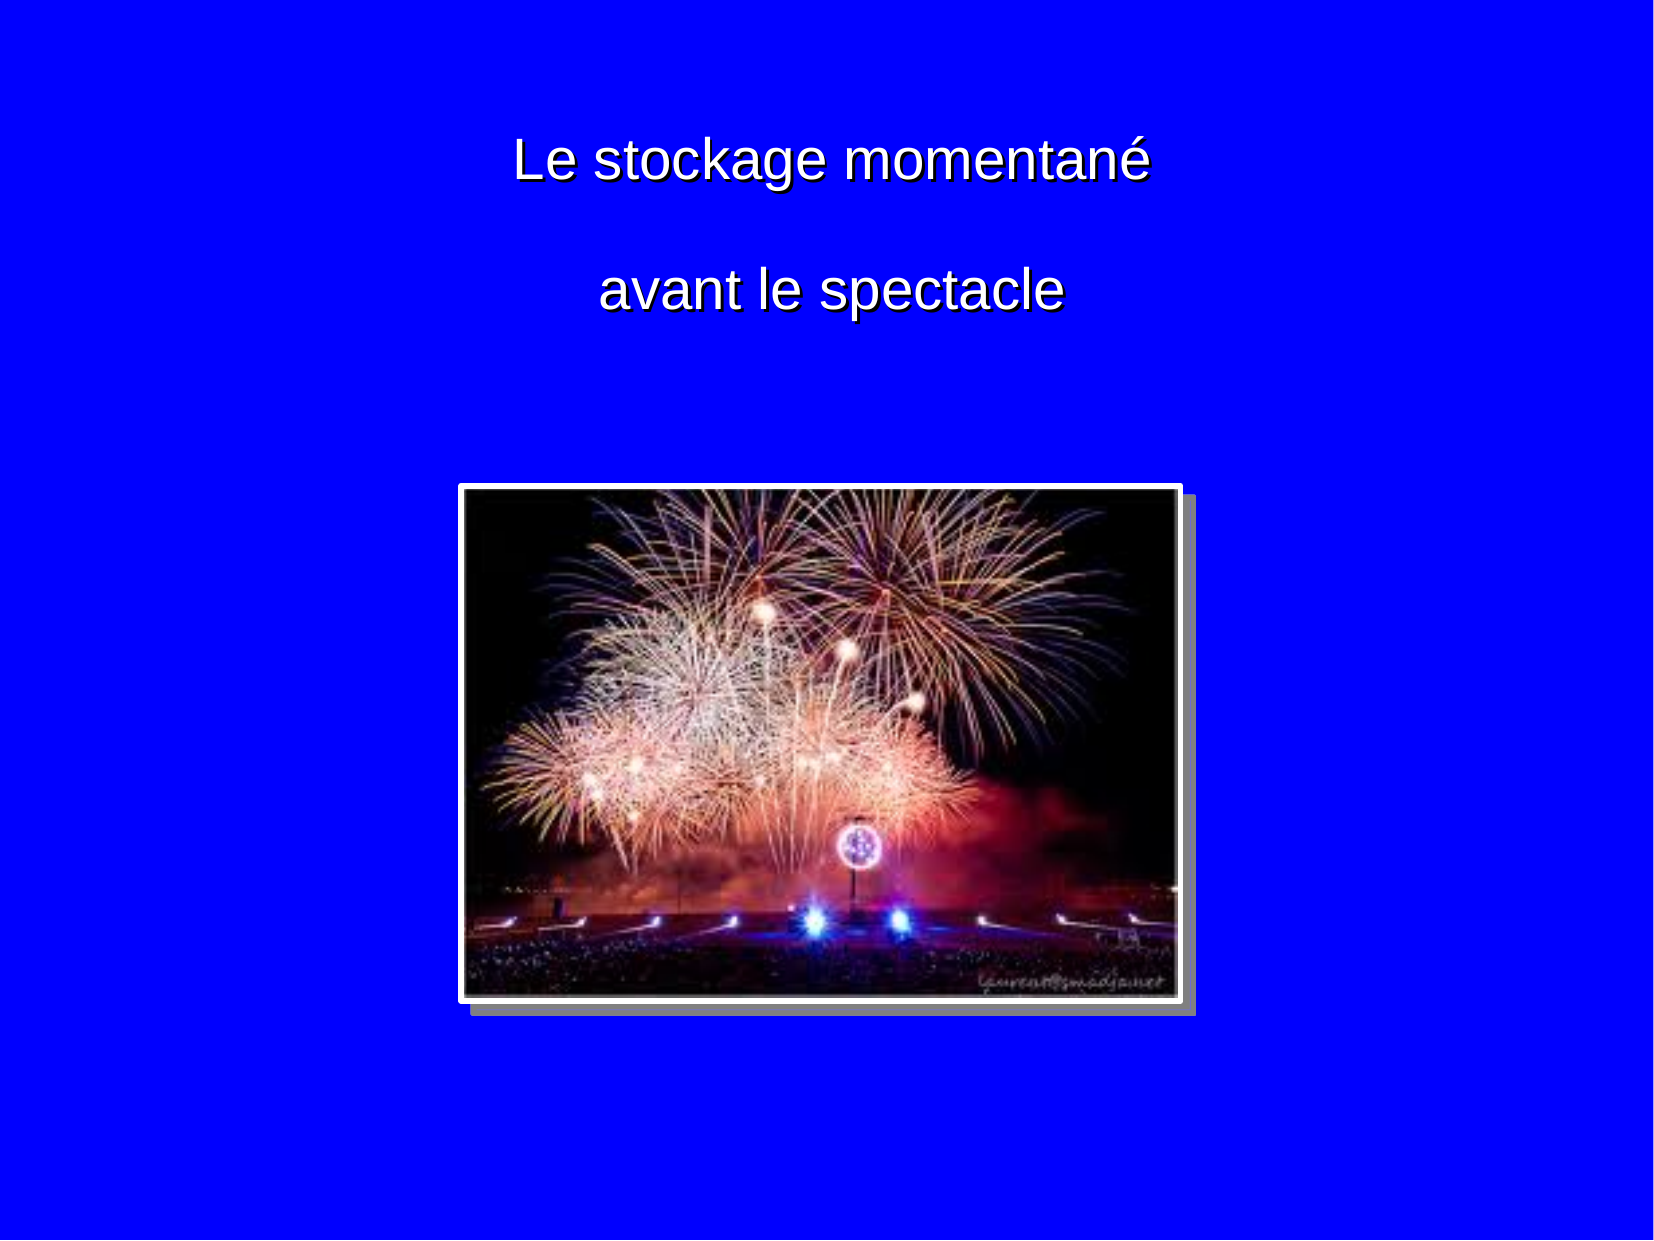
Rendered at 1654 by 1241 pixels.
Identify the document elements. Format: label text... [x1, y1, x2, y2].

text_box Le stockage momentané avant le spectacle [271, 119, 1394, 349]
picture [464, 488, 1178, 999]
